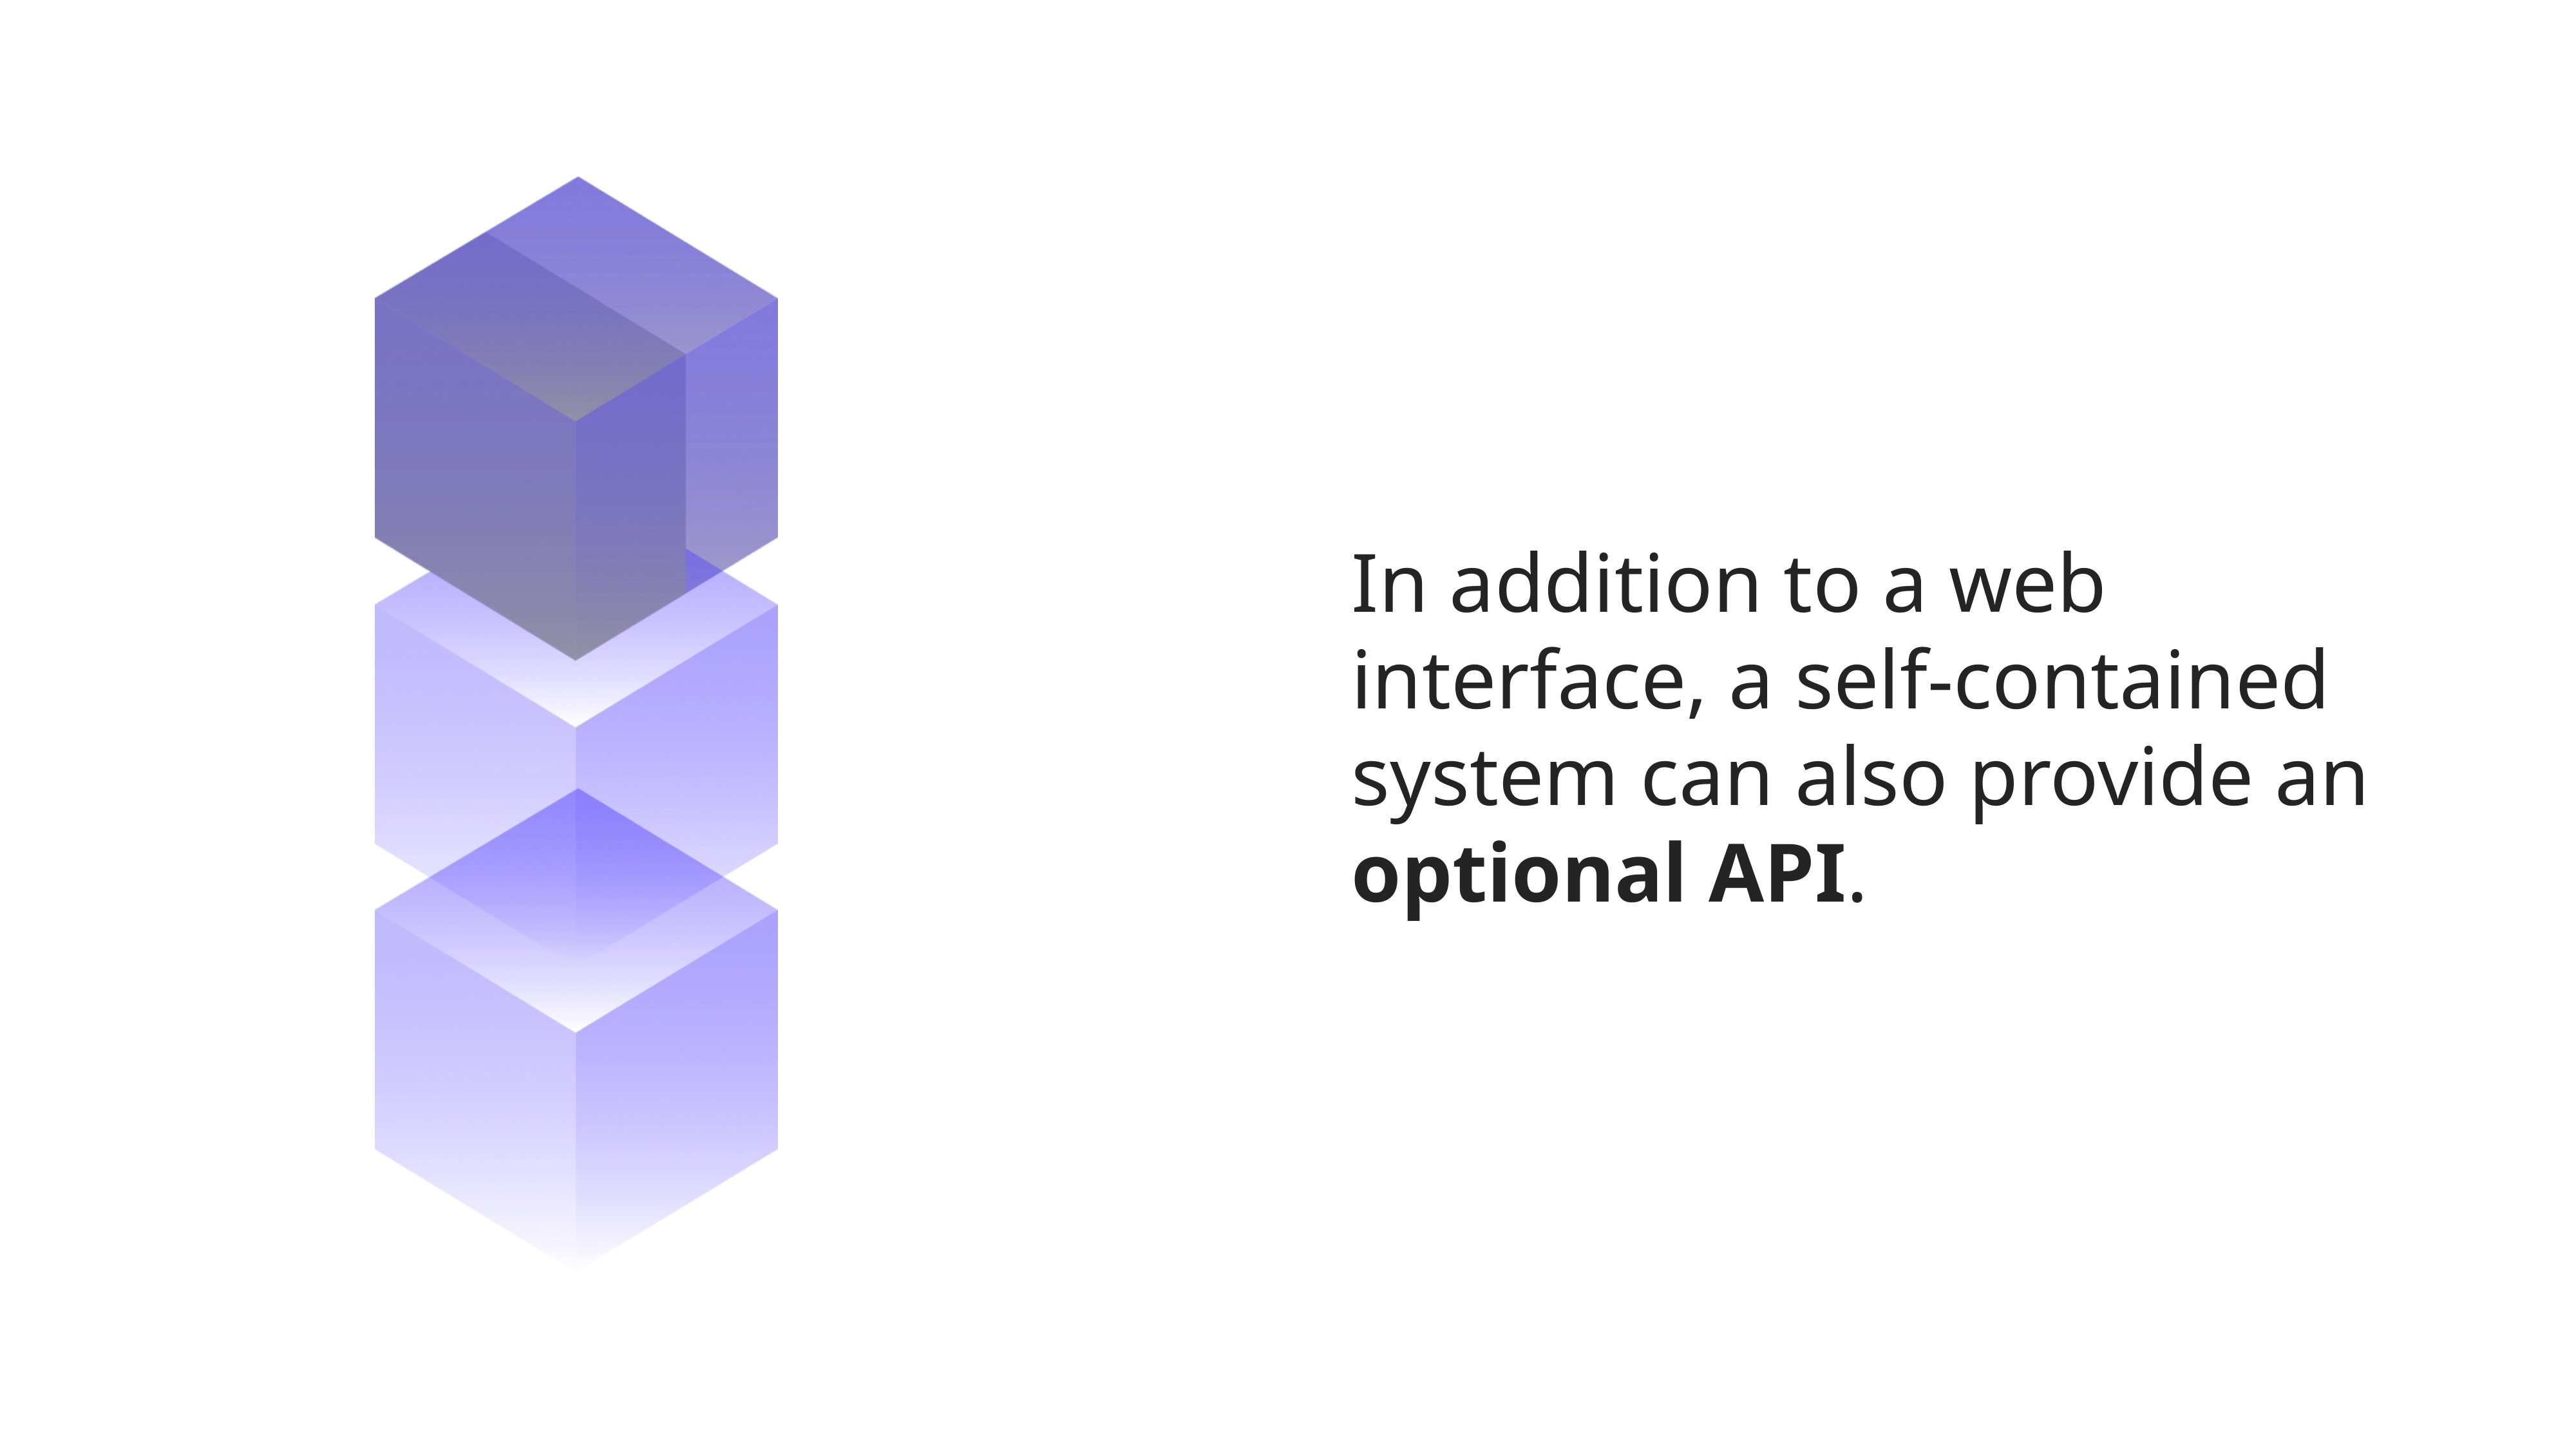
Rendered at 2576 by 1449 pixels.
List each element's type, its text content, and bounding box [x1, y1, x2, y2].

list In addition to a web interface, a self-contained system can also provide an optional API. [1351, 127, 2423, 1322]
picture [375, 176, 778, 1273]
